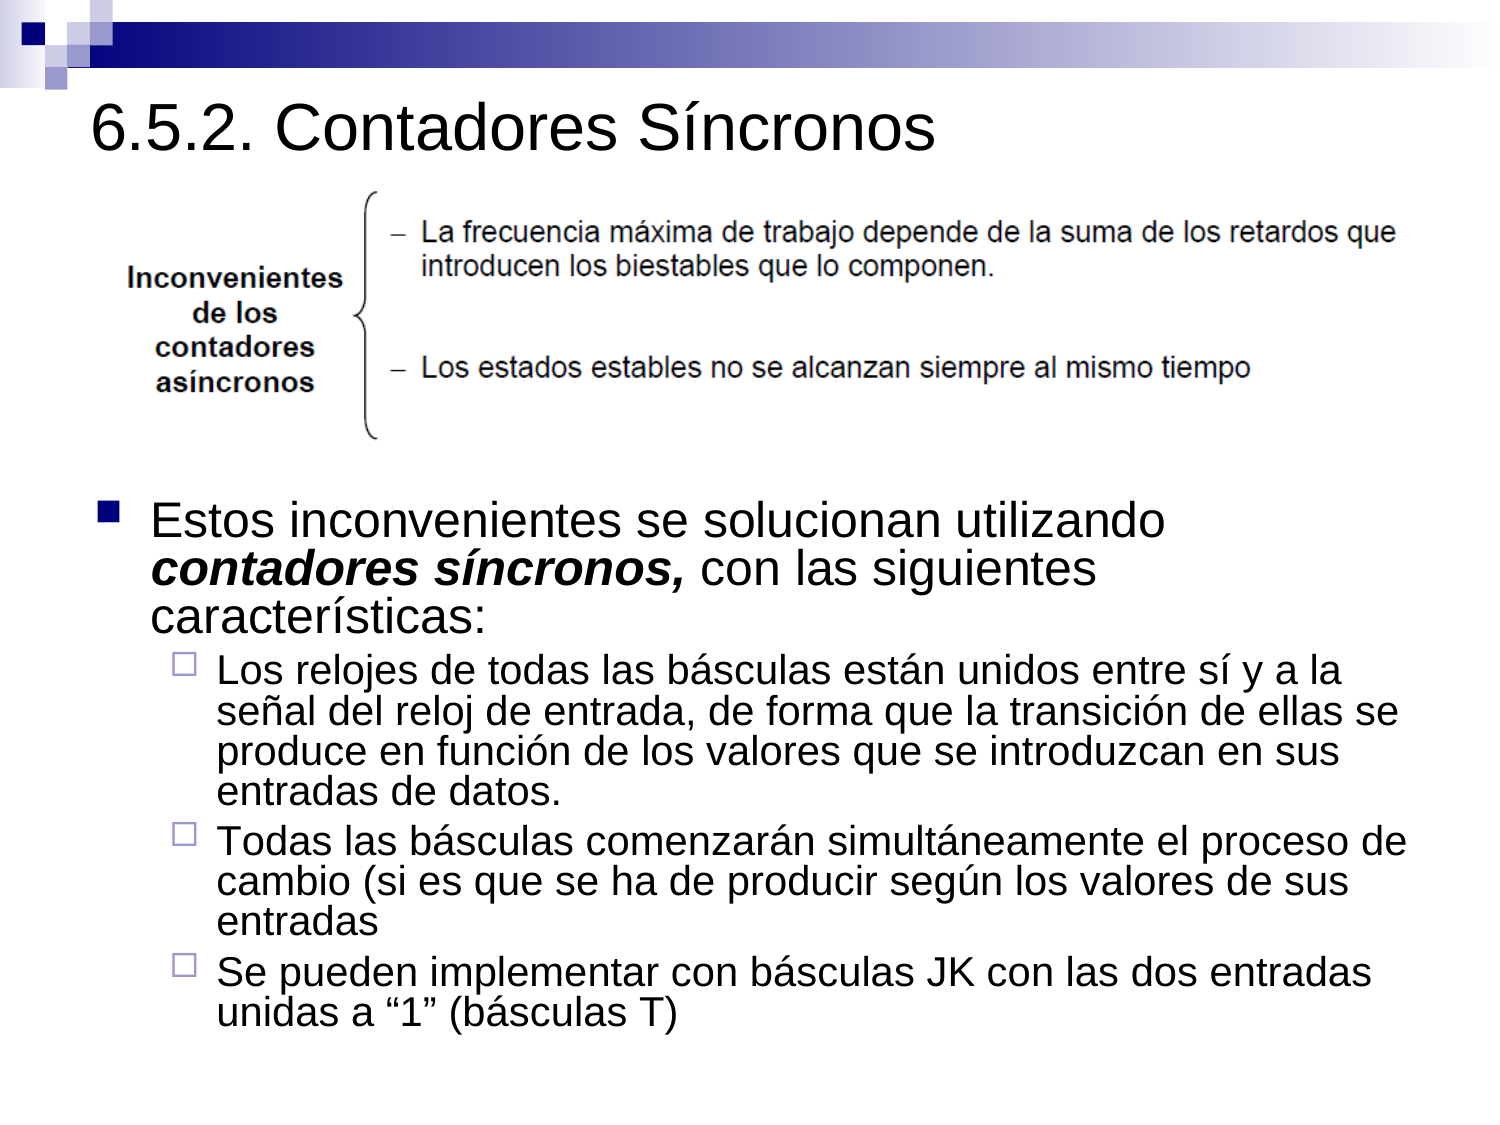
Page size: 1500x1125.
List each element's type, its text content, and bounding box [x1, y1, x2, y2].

title 6.5.2. Contadores Síncronos [75, 75, 1426, 173]
picture [96, 172, 1438, 459]
list Estos inconvenientes se solucionan utilizando contadores síncronos, con las siguientes características: Los relojes de todas las básculas están unidos entre sí y a la señal del reloj de entrada, de forma que la transición de ellas se produce en función de los valores que se introduzcan en sus entradas de datos. Todas las básculas comenzarán simultáneamente el proceso de cambio (si es que se ha de producir según los valores de sus entradas Se pueden implementar con básculas JK con las dos entradas unidas a “1” (básculas T) [79, 491, 1464, 1071]
